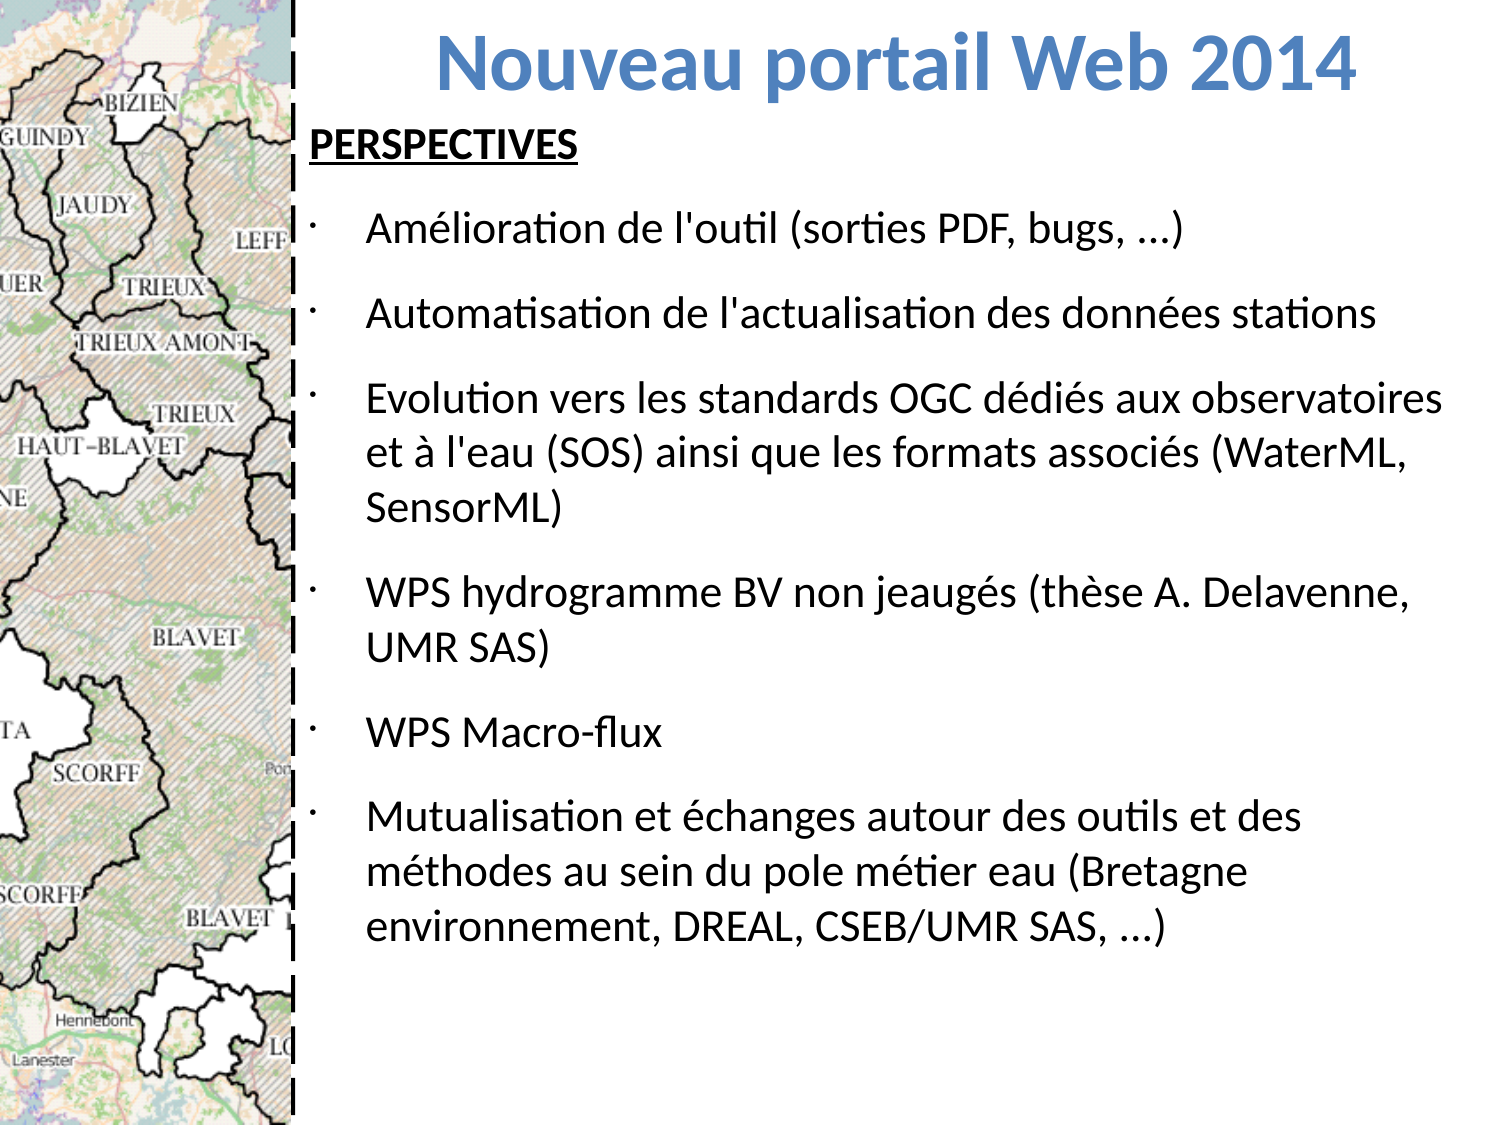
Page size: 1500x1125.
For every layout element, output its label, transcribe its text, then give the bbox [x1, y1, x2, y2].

list PERSPECTIVES Amélioration de l'outil (sorties PDF, bugs, ...) Automatisation de l'actualisation des données stations Evolution vers les standards OGC dédiés aux observatoires et à l'eau (SOS) ainsi que les formats associés (WaterML, SensorML) WPS hydrogramme BV non jeaugés (thèse A. Delavenne, UMR SAS) WPS Macro-flux Mutualisation et échanges autour des outils et des méthodes au sein du pole métier eau (Bretagne environnement, DREAL, CSEB/UMR SAS, ...) [294, 106, 1464, 1125]
picture [0, 0, 291, 1125]
title Nouveau portail Web 2014 [371, 0, 1422, 102]
